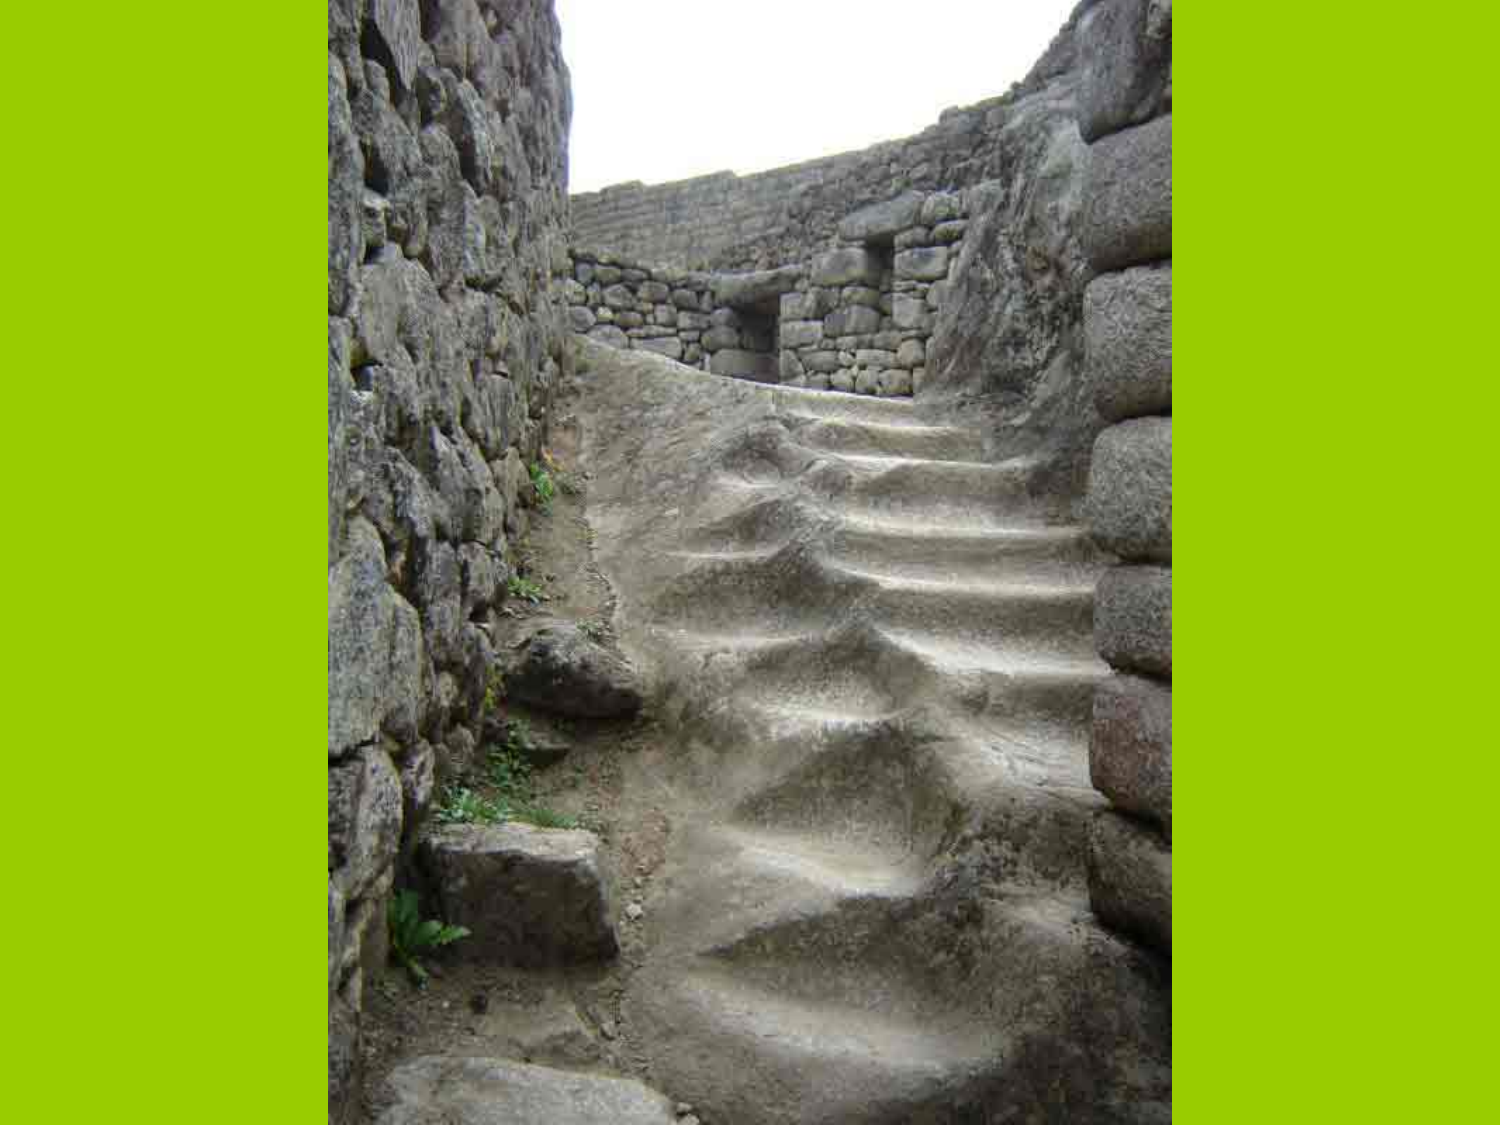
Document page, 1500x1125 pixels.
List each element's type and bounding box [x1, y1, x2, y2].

picture [328, 0, 1172, 1125]
